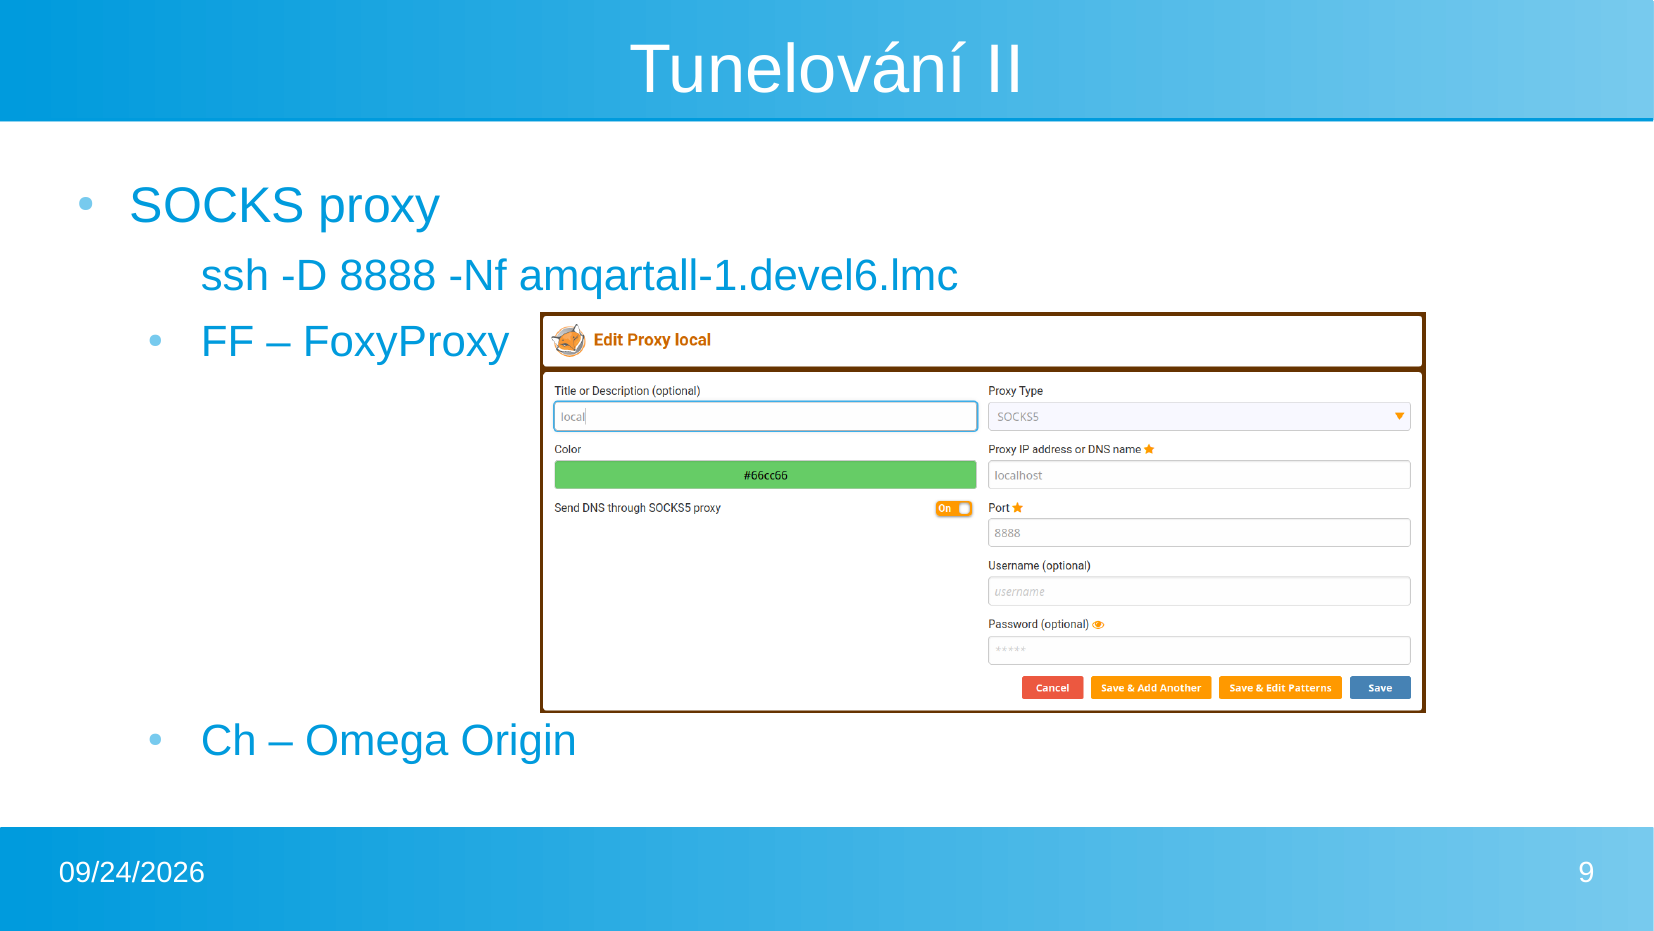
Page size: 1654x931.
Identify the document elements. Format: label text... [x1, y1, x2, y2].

title Tunelování II [59, 29, 1595, 108]
list SOCKS proxy ssh -D 8888 -Nf amqartall-1.devel6.lmc FF – FoxyProxy Ch – Omega Origin [59, 177, 1595, 768]
picture [540, 312, 1426, 713]
